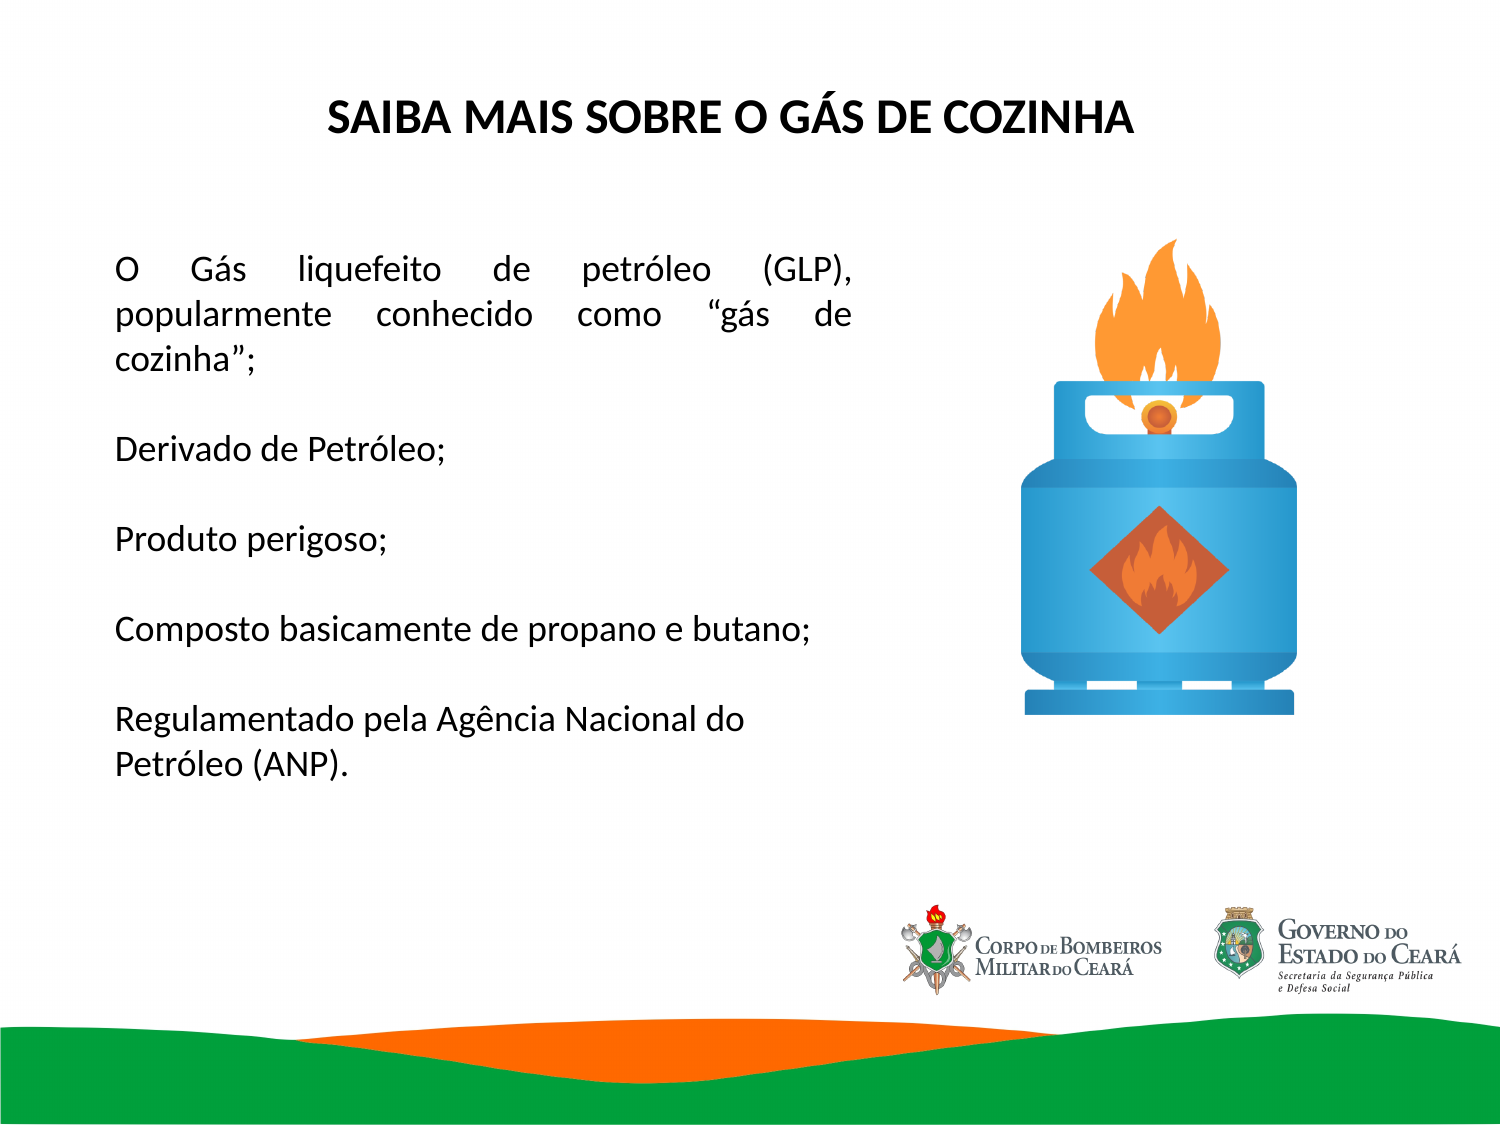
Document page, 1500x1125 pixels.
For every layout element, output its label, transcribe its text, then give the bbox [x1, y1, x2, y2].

text_box O Gás liquefeito de petróleo (GLP), popularmente conhecido como “gás de cozinha”; Derivado de Petróleo; Produto perigoso; Composto basicamente de propano e butano; Regulamentado pela Agência Nacional do Petróleo (ANP). [100, 236, 869, 792]
picture [0, 0, 1500, 1125]
text_box SAIBA MAIS SOBRE O GÁS DE COZINHA [312, 30, 1199, 151]
